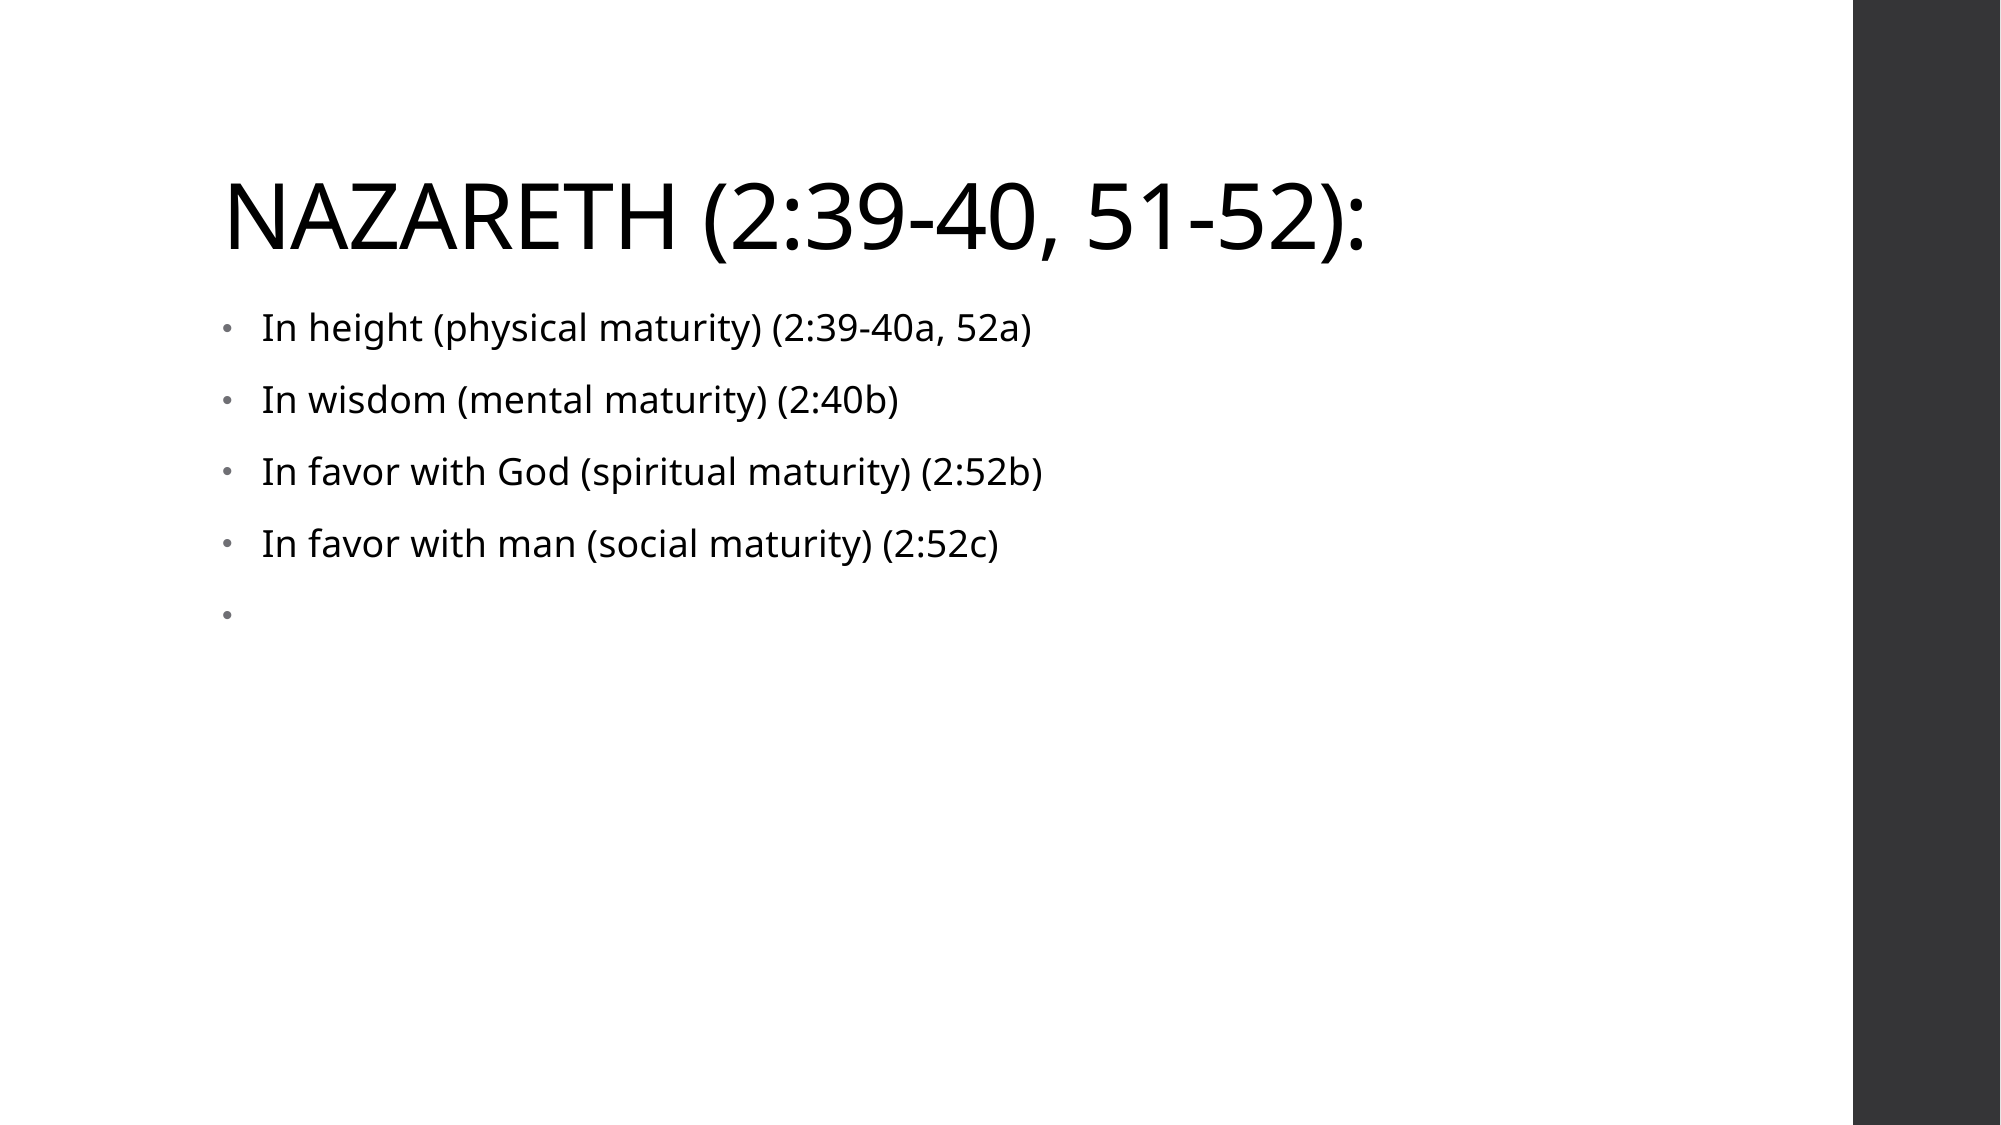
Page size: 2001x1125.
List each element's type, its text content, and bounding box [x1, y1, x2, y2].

list In height (physical maturity) (2:39-40a, 52a) In wisdom (mental maturity) (2:40b) In favor with God (spiritual maturity) (2:52b) In favor with man (social maturity) (2:52c) [206, 299, 1617, 1014]
title NAZARETH (2:39-40, 51-52): [206, 60, 1797, 278]
